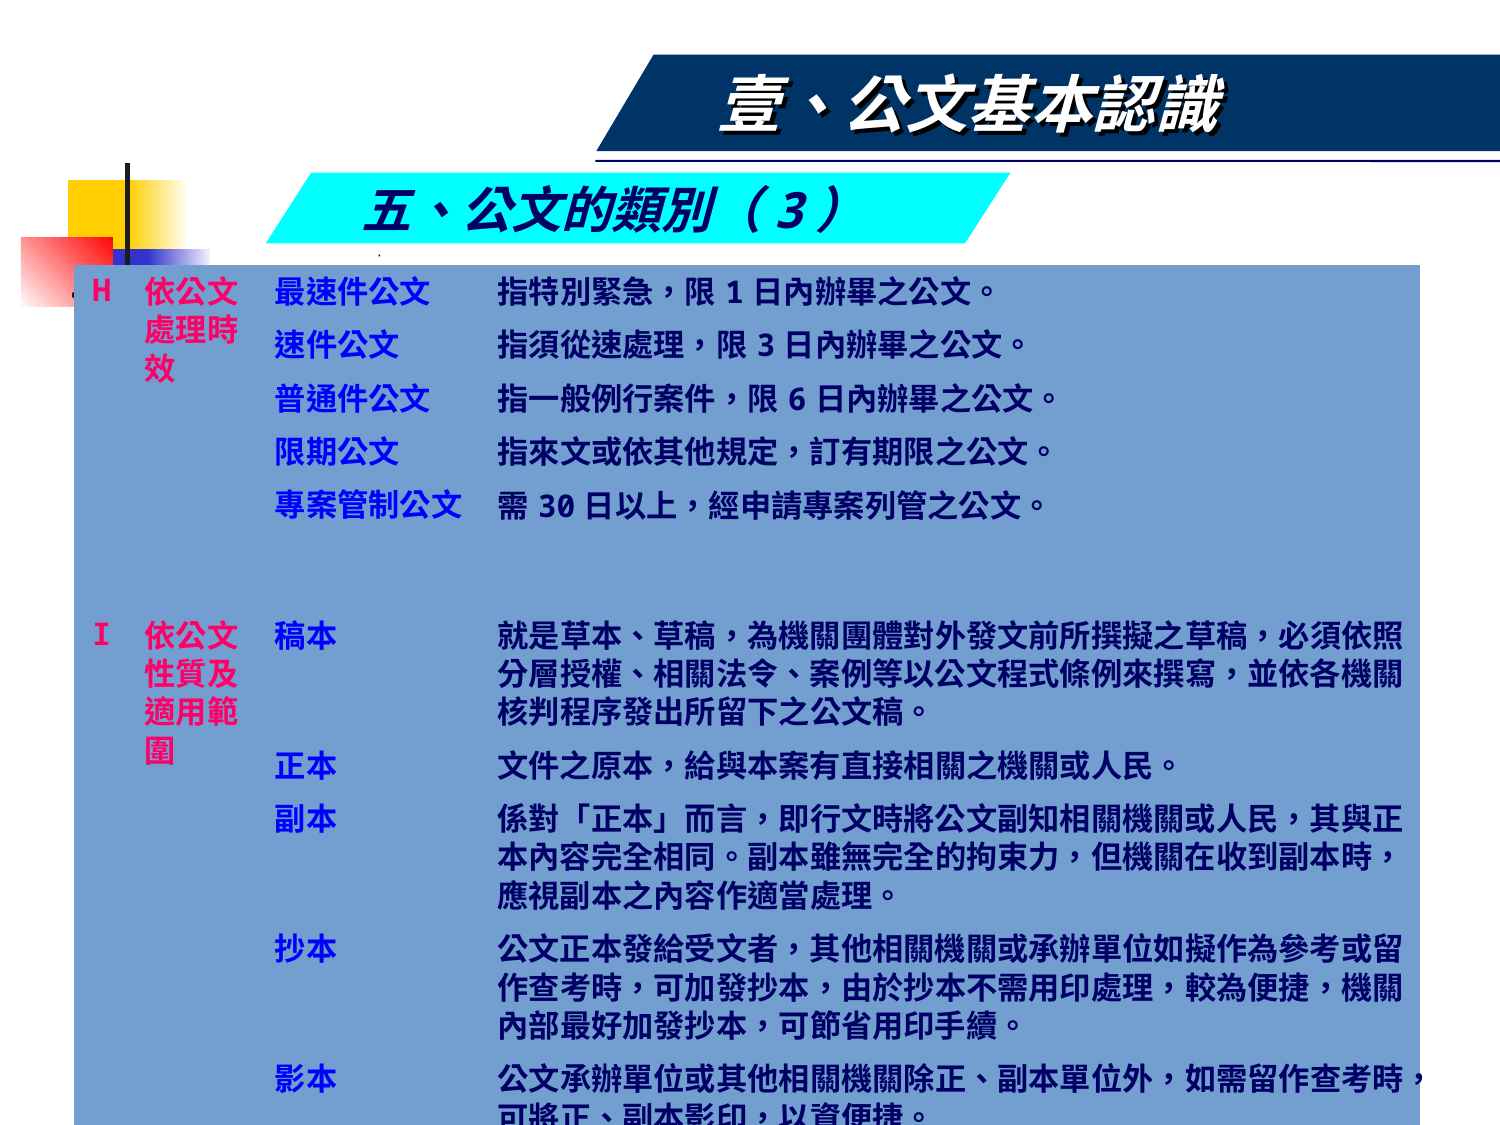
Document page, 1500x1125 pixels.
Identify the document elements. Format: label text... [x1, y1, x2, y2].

table_cell 指一般例行案件，限6日內辦畢之公文。 [483, 372, 1420, 426]
text_box 壹、公文基本認識 [596, 54, 1500, 152]
table_cell 正本 [260, 739, 483, 792]
text_box 五、公文的類別（3） [265, 172, 1011, 244]
table_cell 專案管制公文 [260, 479, 483, 609]
table_cell 指來文或依其他規定，訂有期限之公文。 [483, 426, 1420, 479]
table_cell 普通件公文 [260, 372, 483, 426]
table_cell 抄本 [260, 923, 483, 1053]
table_cell 指須從速處理，限3日內辦畢之公文。 [483, 319, 1420, 372]
table_cell I [74, 609, 130, 1125]
table_cell 影本 [260, 1053, 483, 1125]
table_cell 稿本 [260, 609, 483, 739]
table_cell 依公文 性質及 適用範 圍 [130, 609, 260, 1125]
table_header 指特別緊急，限1日內辦畢之公文。 [483, 265, 1420, 319]
table_cell 需30日以上，經申請專案列管之公文。 [483, 479, 1420, 609]
table_header H [74, 265, 130, 609]
table_cell 係對「正本」而言，即行文時將公文副知相關機關或人民，其與正 本內容完全相同。副本雖無完全的拘束力，但機關在收到副本時， 應視副本之內容作適當處理。 [483, 792, 1420, 923]
table_cell 公文正本發給受文者，其他相關機關或承辦單位如擬作為參考或留 作查考時，可加發抄本，由於抄本不需用印處理，較為便捷，機關 內部最好加發抄本，可節省用印手續。 [483, 923, 1420, 1053]
table_cell 就是草本、草稿，為機關團體對外發文前所撰擬之草稿，必須依照 分層授權、相關法令、案例等以公文程式條例來撰寫，並依各機關 核判程序發出所留下之公文稿。 [483, 609, 1420, 739]
table_header 依公文 處理時 效 [130, 265, 260, 609]
table_cell 速件公文 [260, 319, 483, 372]
table_cell 公文承辦單位或其他相關機關除正、副本單位外，如需留作查考時， 可將正、副本影印，以資便捷。 [483, 1053, 1420, 1125]
text_box [1420, 1037, 1426, 1113]
table_cell 副本 [260, 792, 483, 923]
table_cell 限期公文 [260, 426, 483, 479]
table_header 最速件公文 [260, 265, 483, 319]
table_cell 文件之原本，給與本案有直接相關之機關或人民。 [483, 739, 1420, 792]
